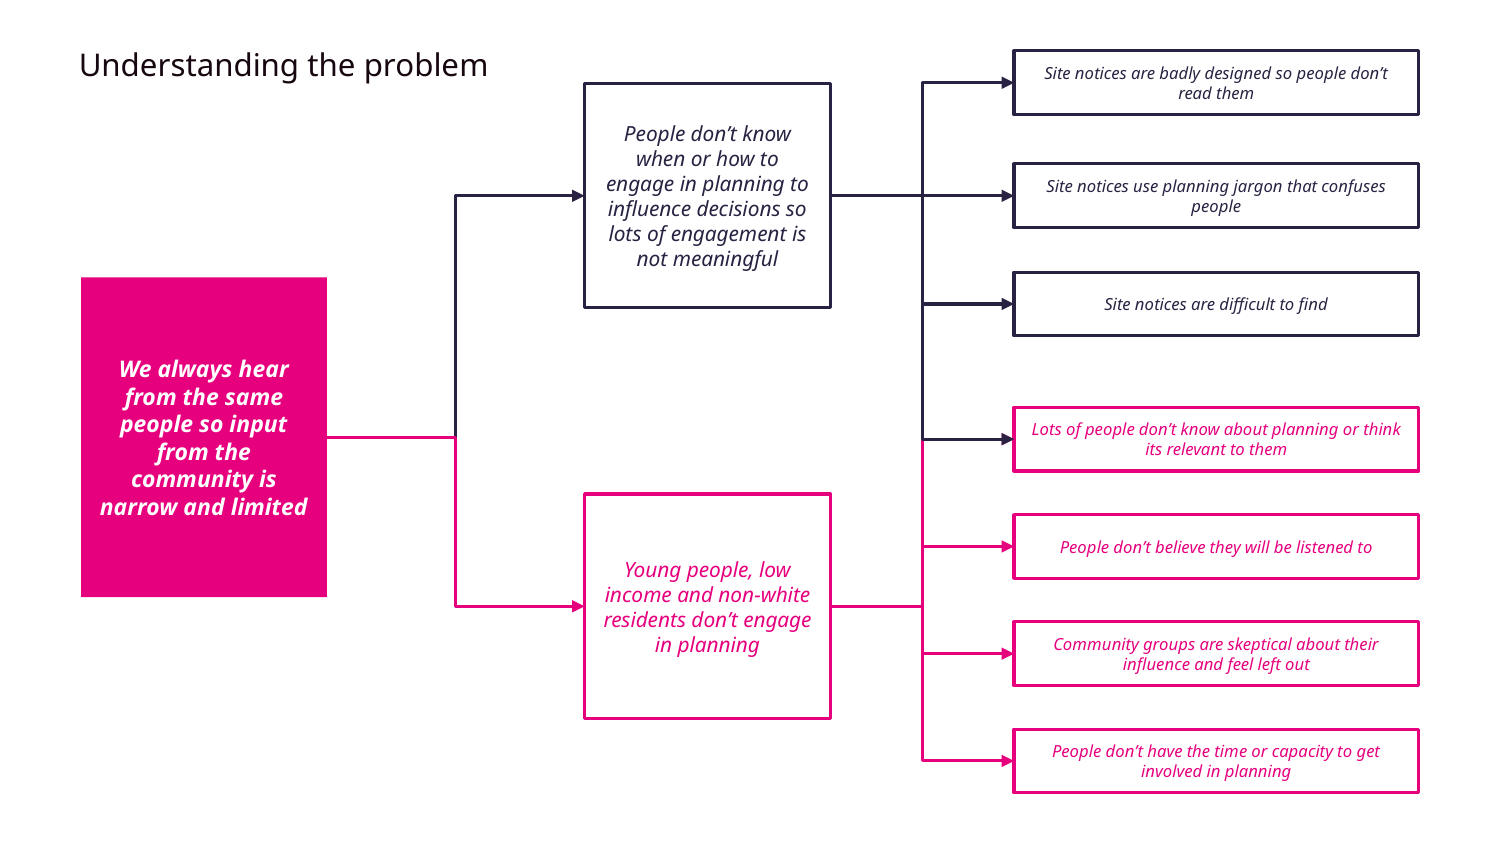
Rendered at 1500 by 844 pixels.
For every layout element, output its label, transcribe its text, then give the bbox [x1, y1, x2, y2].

text_box Site notices are difficult to find [1013, 272, 1419, 336]
text_box Lots of people don’t know about planning or think its relevant to them [1013, 407, 1419, 472]
text_box People don’t know when or how to engage in planning to influence decisions so lots of engagement is not meaningful [584, 83, 831, 308]
text_box Site notices are badly designed so people don’t read them [1013, 50, 1419, 115]
text_box Understanding the problem [78, 44, 533, 100]
text_box People don’t have the time or capacity to get involved in planning [1013, 729, 1419, 793]
text_box Young people, low income and non-white residents don’t engage in planning [584, 494, 831, 719]
text_box Site notices use planning jargon that confuses people [1013, 163, 1419, 228]
text_box People don’t believe they will be listened to [1013, 514, 1419, 579]
text_box We always hear from the same people so input from the community is narrow and limited [81, 277, 327, 598]
text_box Community groups are skeptical about their influence and feel left out [1013, 621, 1419, 686]
